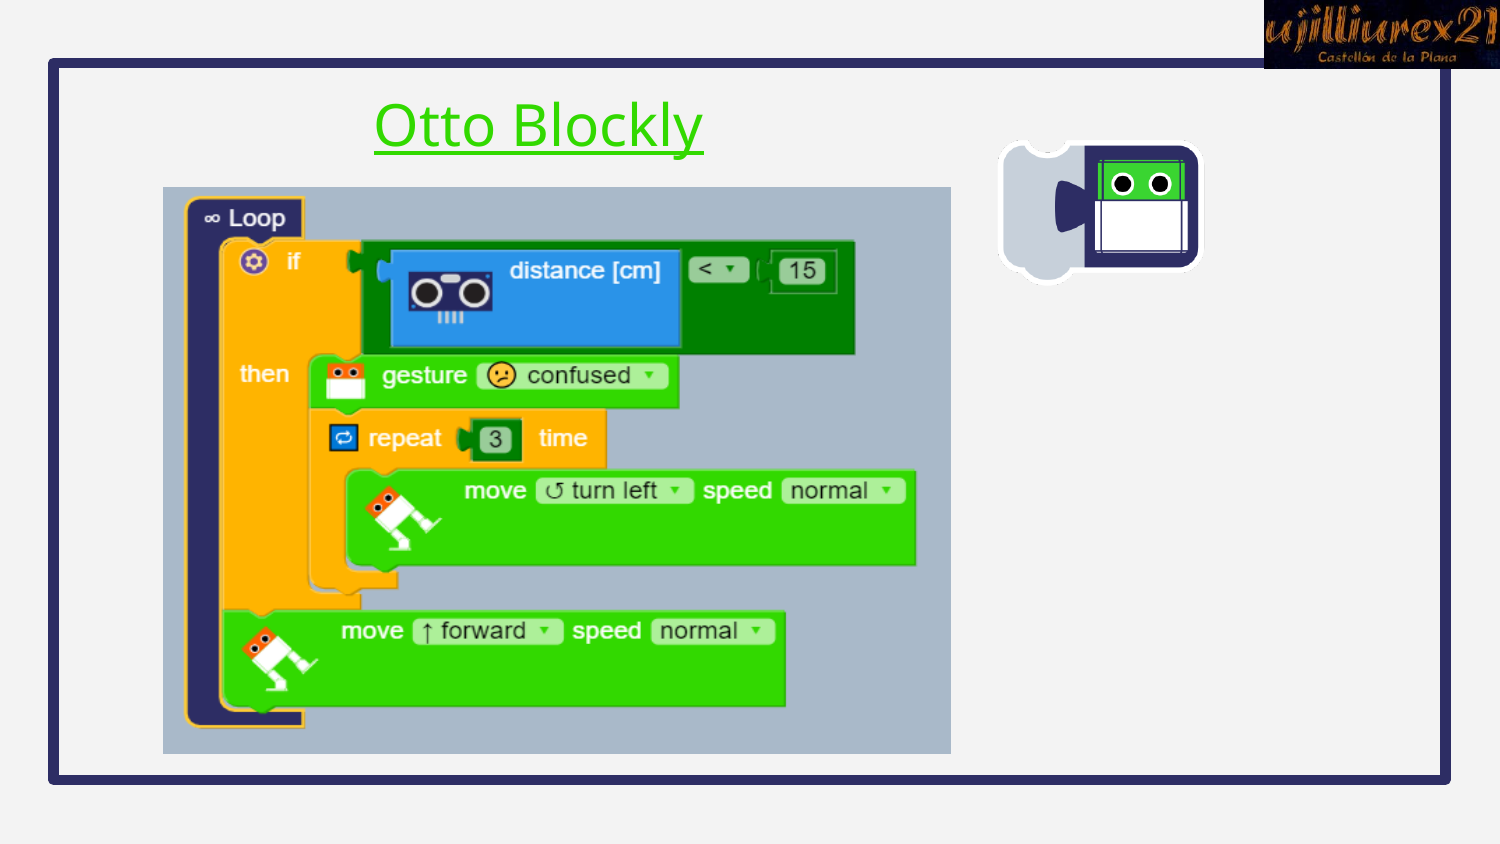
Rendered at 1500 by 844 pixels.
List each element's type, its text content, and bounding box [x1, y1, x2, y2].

title Otto Blockly [358, 72, 1421, 167]
picture [1264, 0, 1500, 69]
picture [994, 167, 1207, 319]
picture [163, 187, 951, 754]
